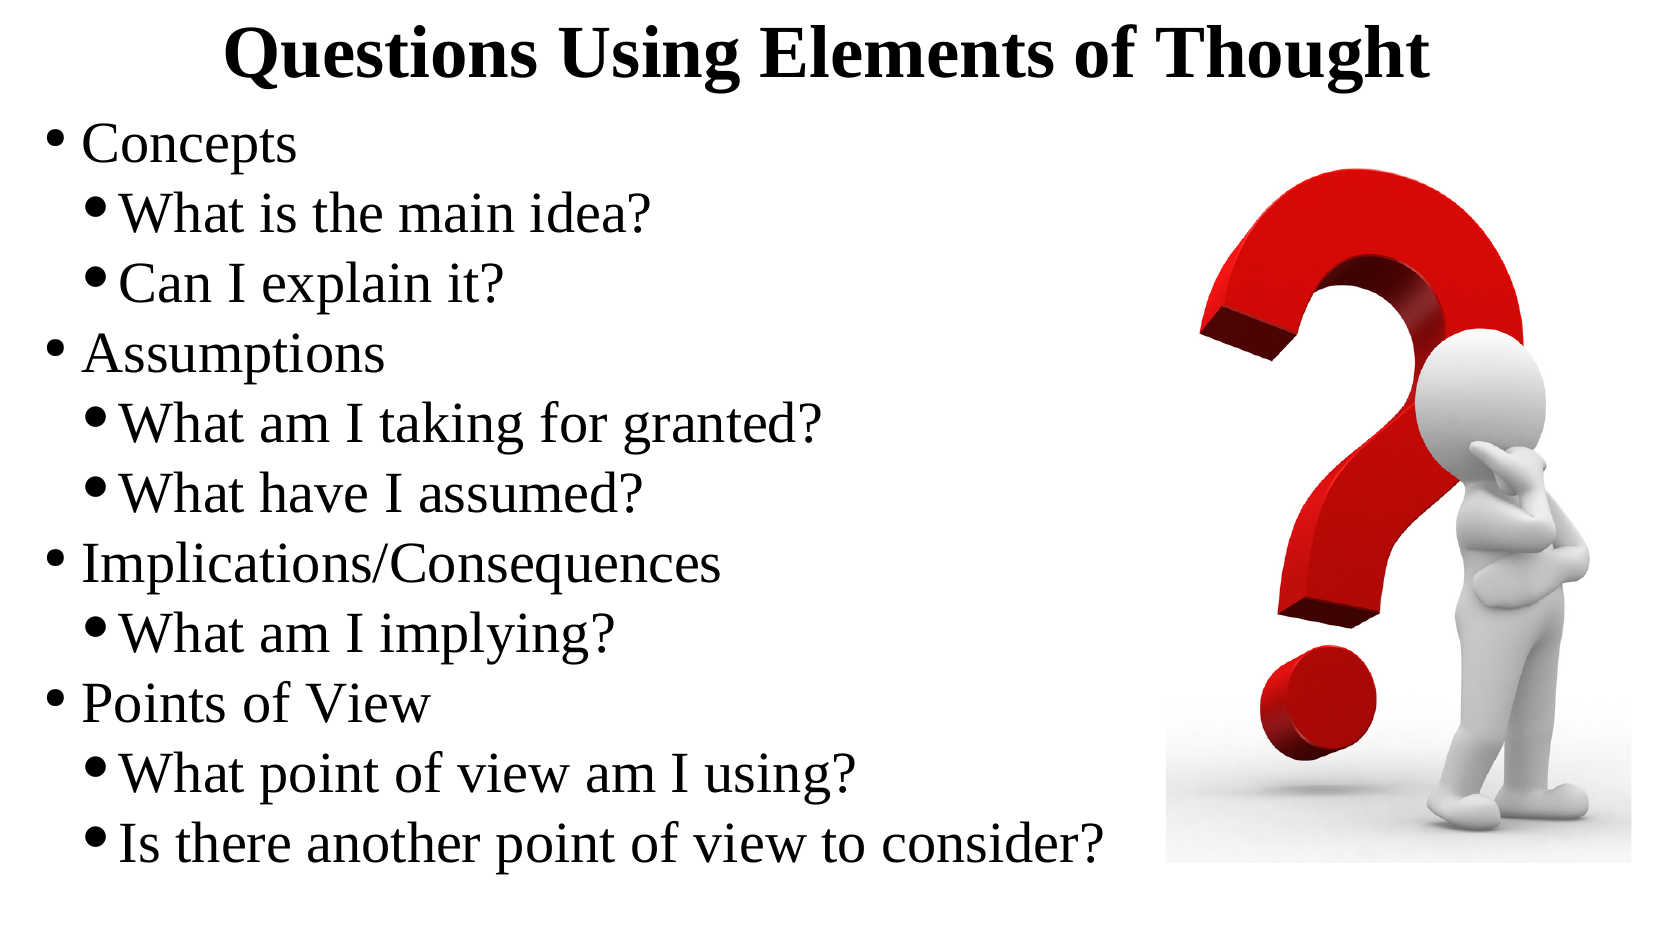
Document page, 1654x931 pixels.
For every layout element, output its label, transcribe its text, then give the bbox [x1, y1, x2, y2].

picture [1165, 150, 1632, 863]
title Questions Using Elements of Thought [0, 0, 1654, 106]
text_box Concepts What is the main idea? Can I explain it? Assumptions What am I taking for granted? What have I assumed? Implications/Consequences What am I implying? Points of View What point of view am I using? Is there another point of view to consider? [29, 96, 1654, 889]
